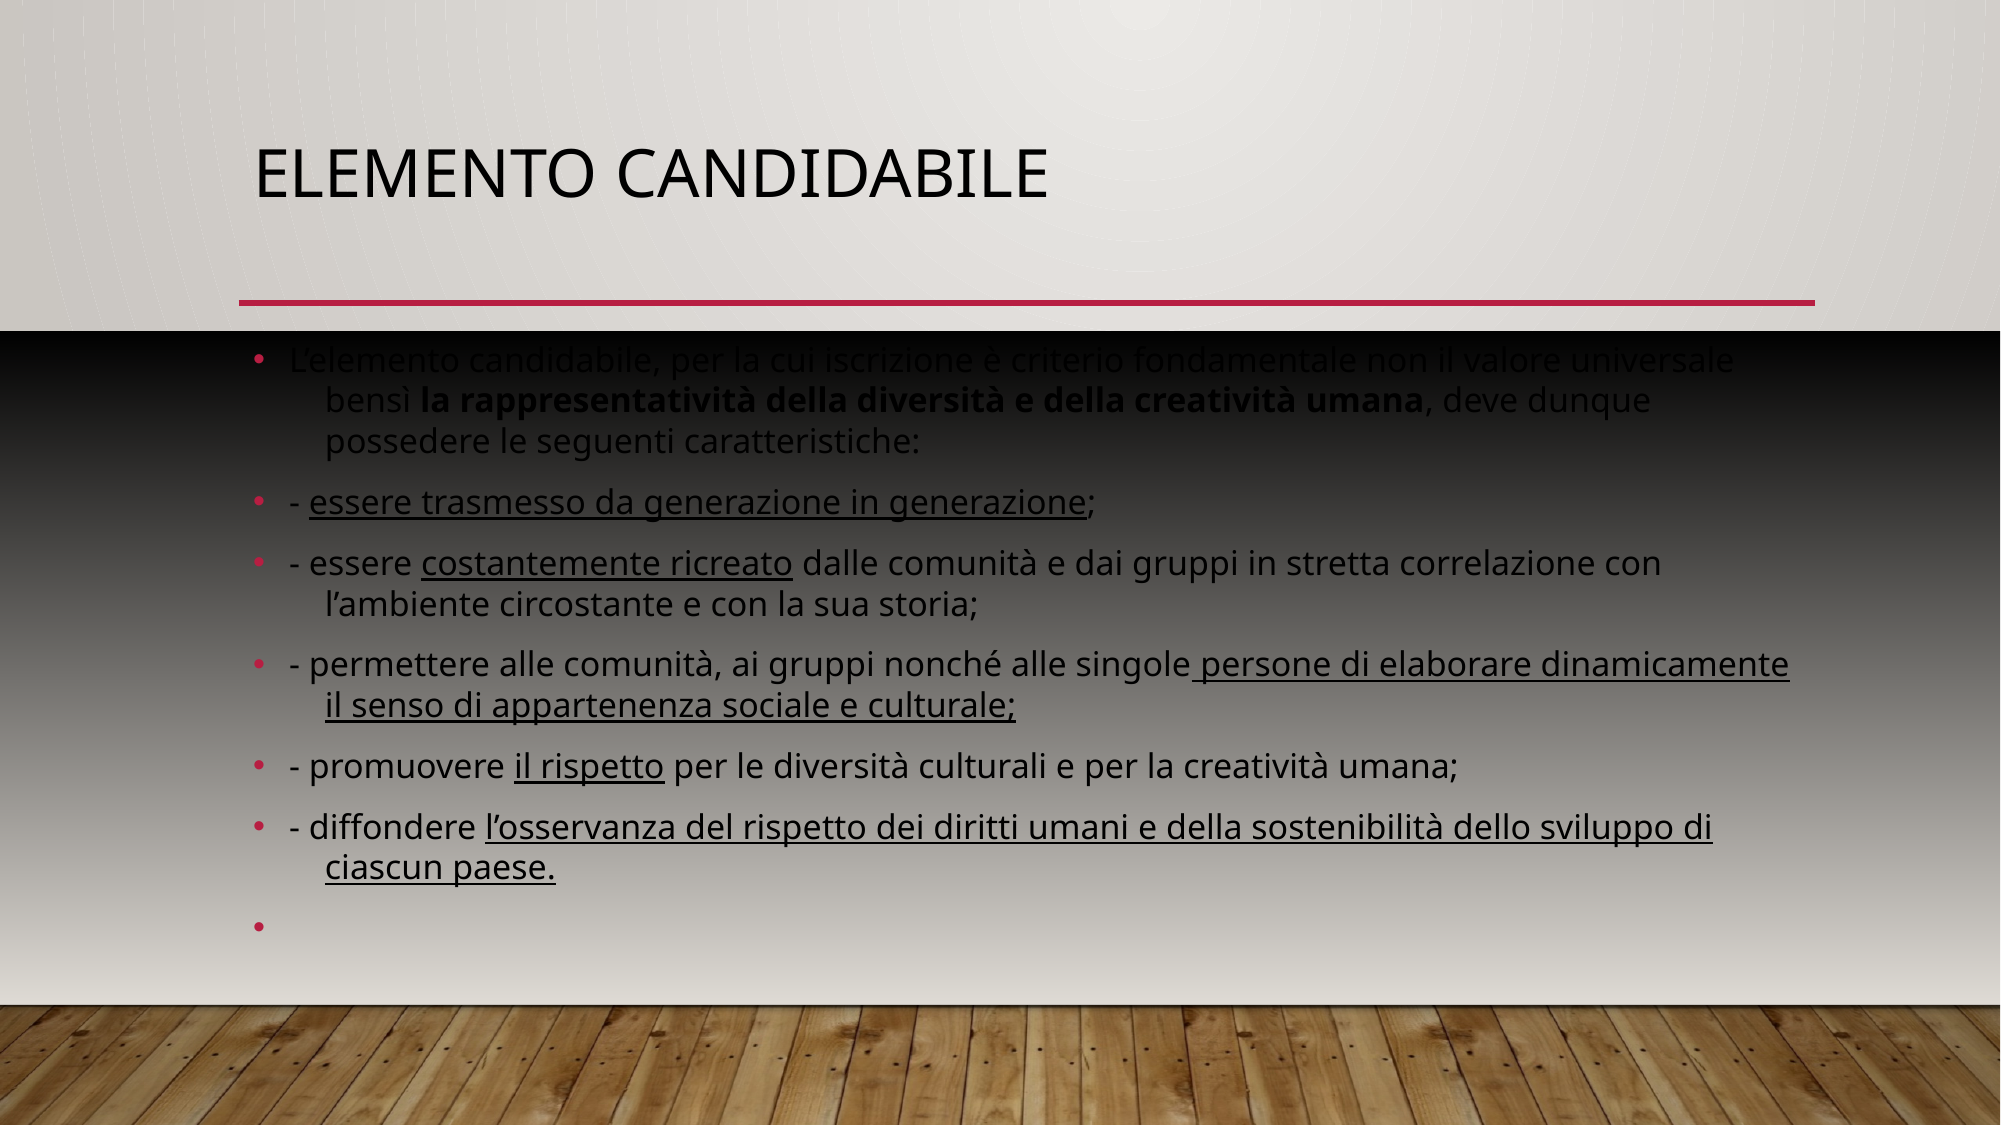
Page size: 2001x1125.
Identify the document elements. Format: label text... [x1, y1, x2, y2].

title Elemento candidabile [238, 131, 1814, 305]
list L’elemento candidabile, per la cui iscrizione è criterio fondamentale non il valore universale bensì la rappresentatività della diversità e della creatività umana, deve dunque possedere le seguenti caratteristiche: - essere trasmesso da generazione in generazione; - essere costantemente ricreato dalle comunità e dai gruppi in stretta correlazione con l’ambiente circostante e con la sua storia; - permettere alle comunità, ai gruppi nonché alle singole persone di elaborare dinamicamente il senso di appartenenza sociale e culturale; - promuovere il rispetto per le diversità culturali e per la creatività umana; - diffondere l’osservanza del rispetto dei diritti umani e della sostenibilità dello sviluppo di ciascun paese. [238, 330, 1814, 897]
